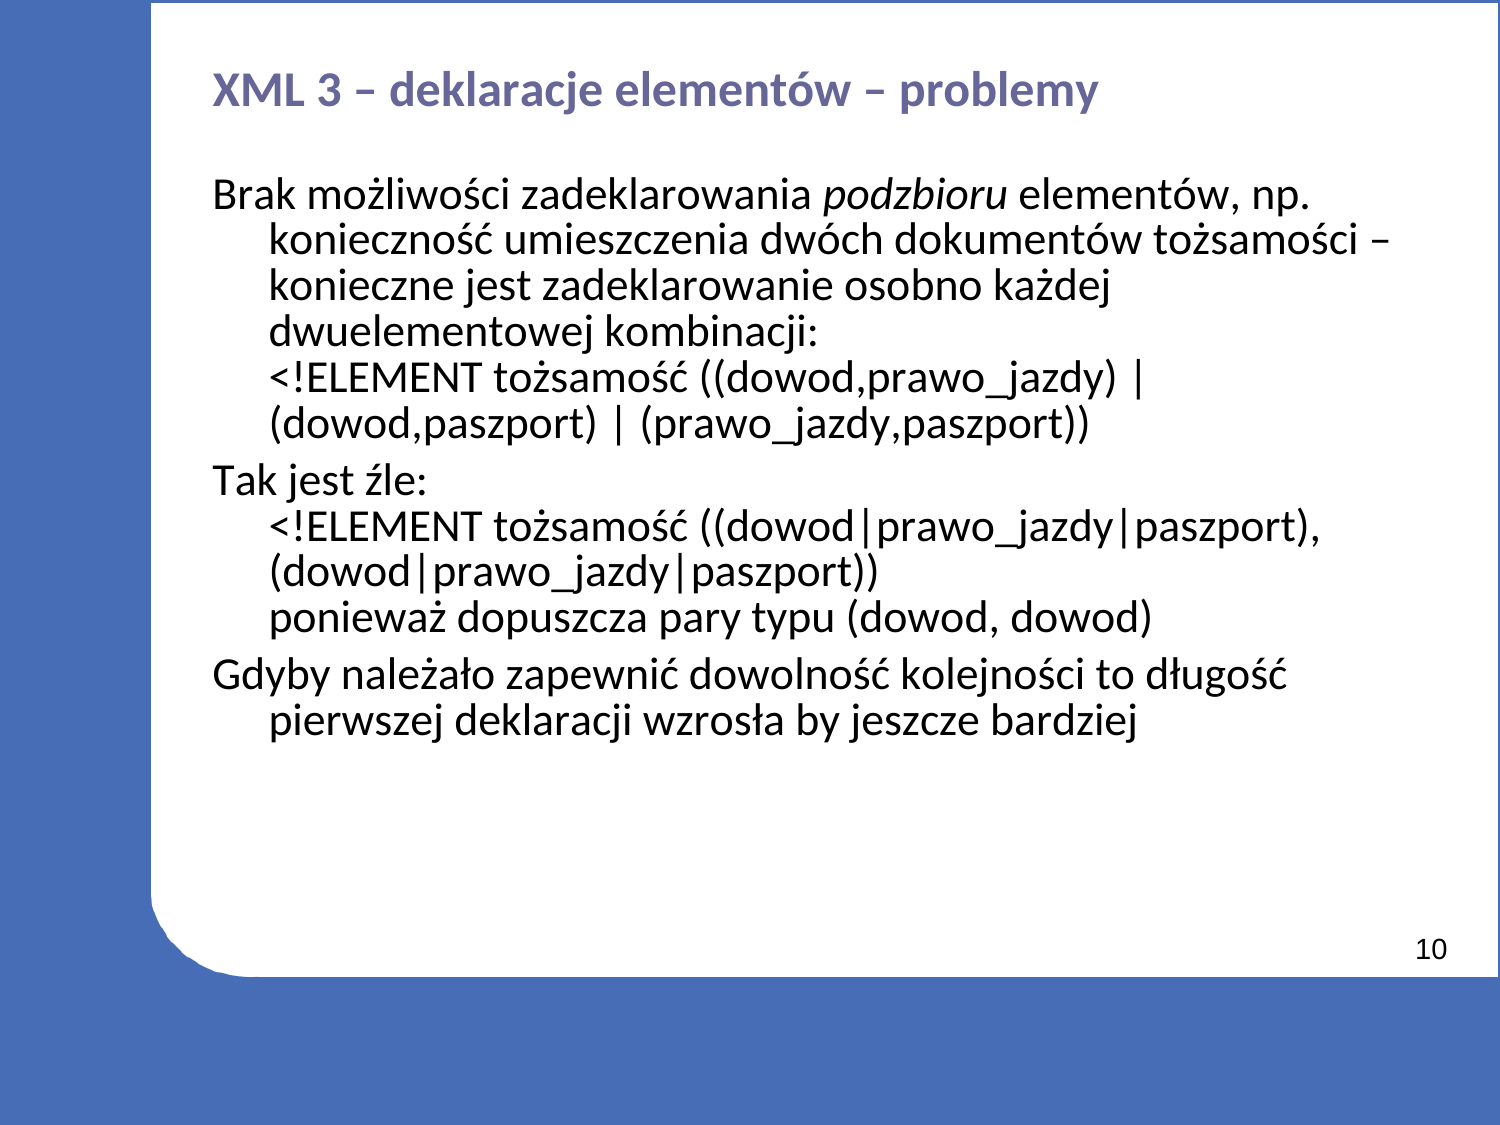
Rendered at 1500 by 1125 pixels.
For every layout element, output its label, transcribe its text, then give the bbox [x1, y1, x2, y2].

picture [0, 0, 1500, 1125]
title XML 3 – deklaracje elementów – problemy [212, 24, 1447, 164]
list Brak możliwości zadeklarowania podzbioru elementów, np. konieczność umieszczenia dwóch dokumentów tożsamości – konieczne jest zadeklarowanie osobno każdej dwuelementowej kombinacji: <!ELEMENT tożsamość ((dowod,prawo_jazdy) | (dowod,paszport) | (prawo_jazdy,paszport)) Tak jest źle: <!ELEMENT tożsamość ((dowod|prawo_jazdy|paszport),(dowod|prawo_jazdy|paszport)) ponieważ dopuszcza pary typu (dowod, dowod) Gdyby należało zapewnić dowolność kolejności to długość pierwszej deklaracji wzrosła by jeszcze bardziej [212, 174, 1448, 911]
